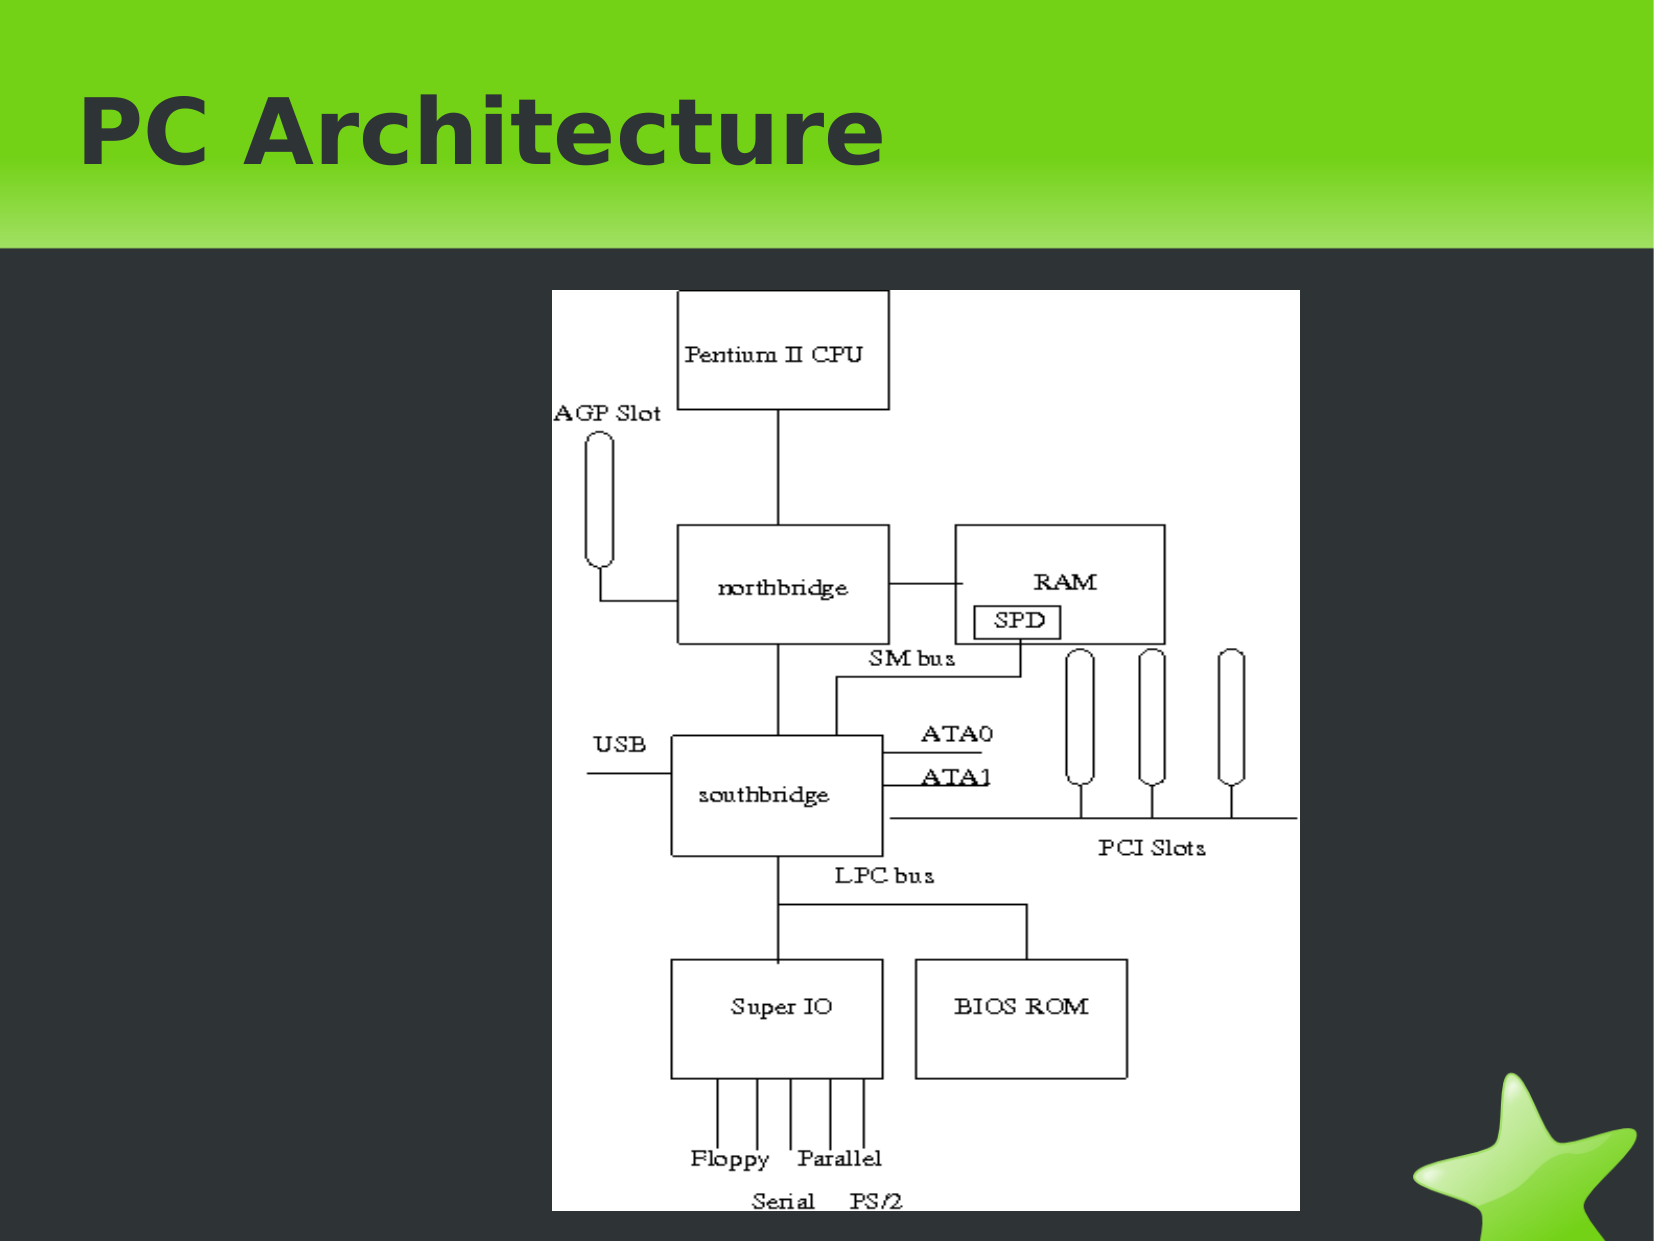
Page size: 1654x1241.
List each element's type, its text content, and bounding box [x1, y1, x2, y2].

title PC Architecture [76, 29, 1565, 237]
picture [0, 0, 1654, 1241]
